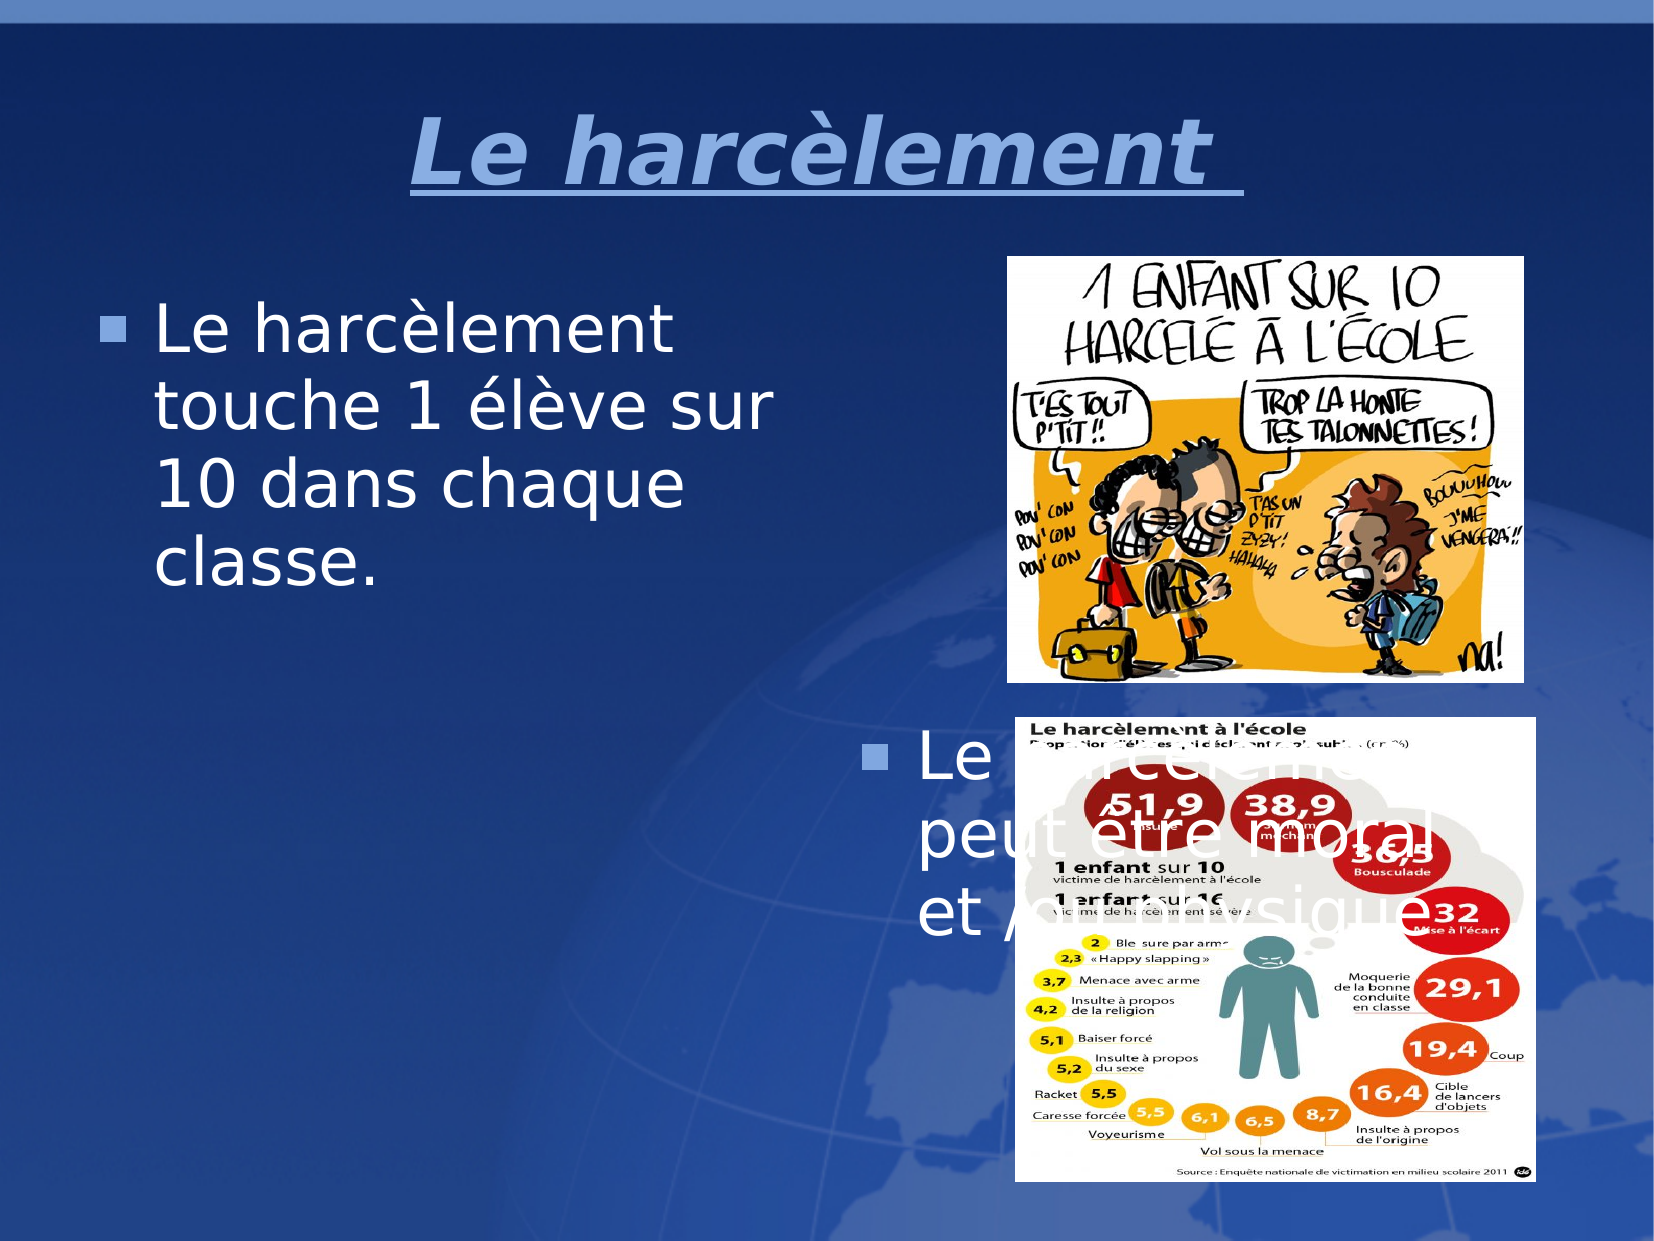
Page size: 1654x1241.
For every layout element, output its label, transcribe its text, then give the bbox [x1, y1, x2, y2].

list Le harcèlement touche 1 élève sur 10 dans chaque classe. [82, 290, 809, 681]
title Le harcèlement [82, 49, 1571, 257]
list Le harcèlement peut être moral et /ou physique [82, 717, 809, 1109]
picture [0, 0, 1654, 1241]
